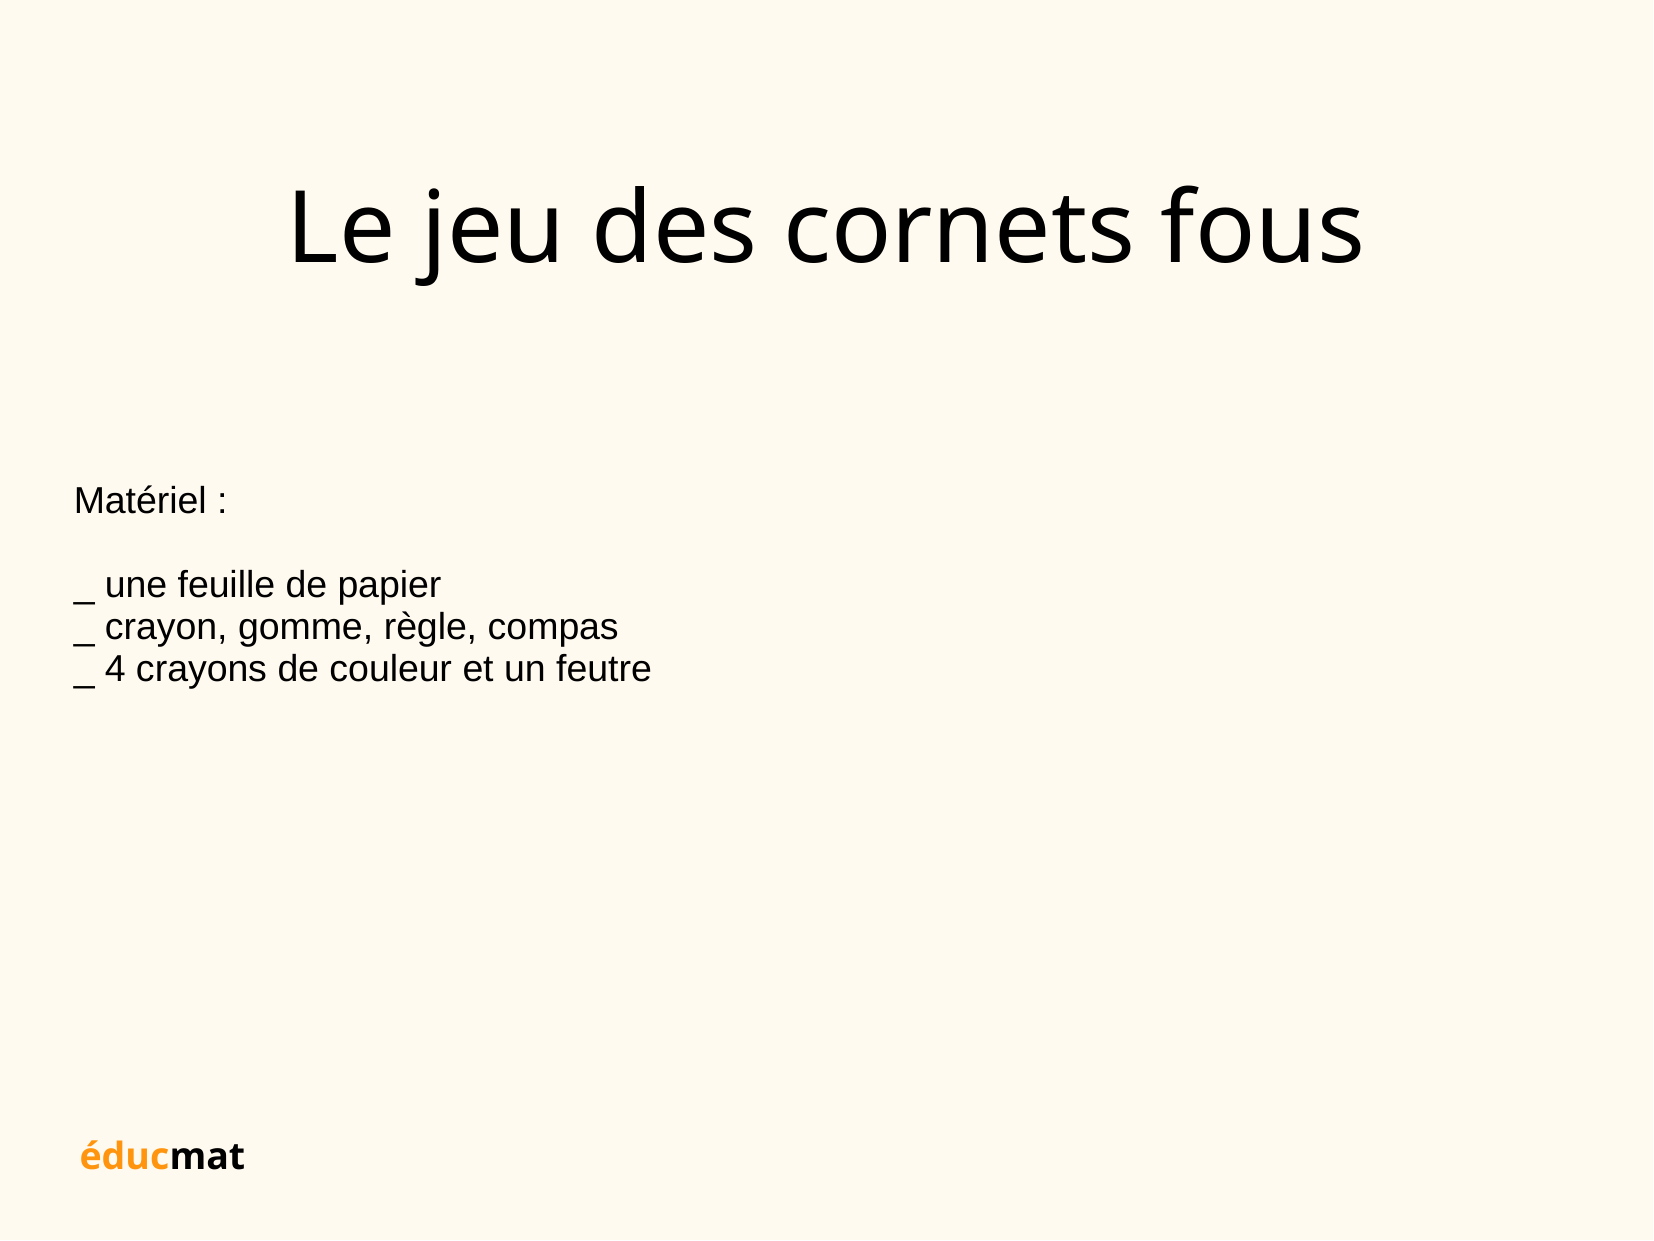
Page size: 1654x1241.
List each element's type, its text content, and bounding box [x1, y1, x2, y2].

text_box Le jeu des cornets fous [0, 147, 1654, 284]
text_box éducmat [59, 1122, 266, 1183]
text_box Matériel : _ une feuille de papier _ crayon, gomme, règle, compas _ 4 crayons de couleur et un feutre [59, 472, 680, 698]
